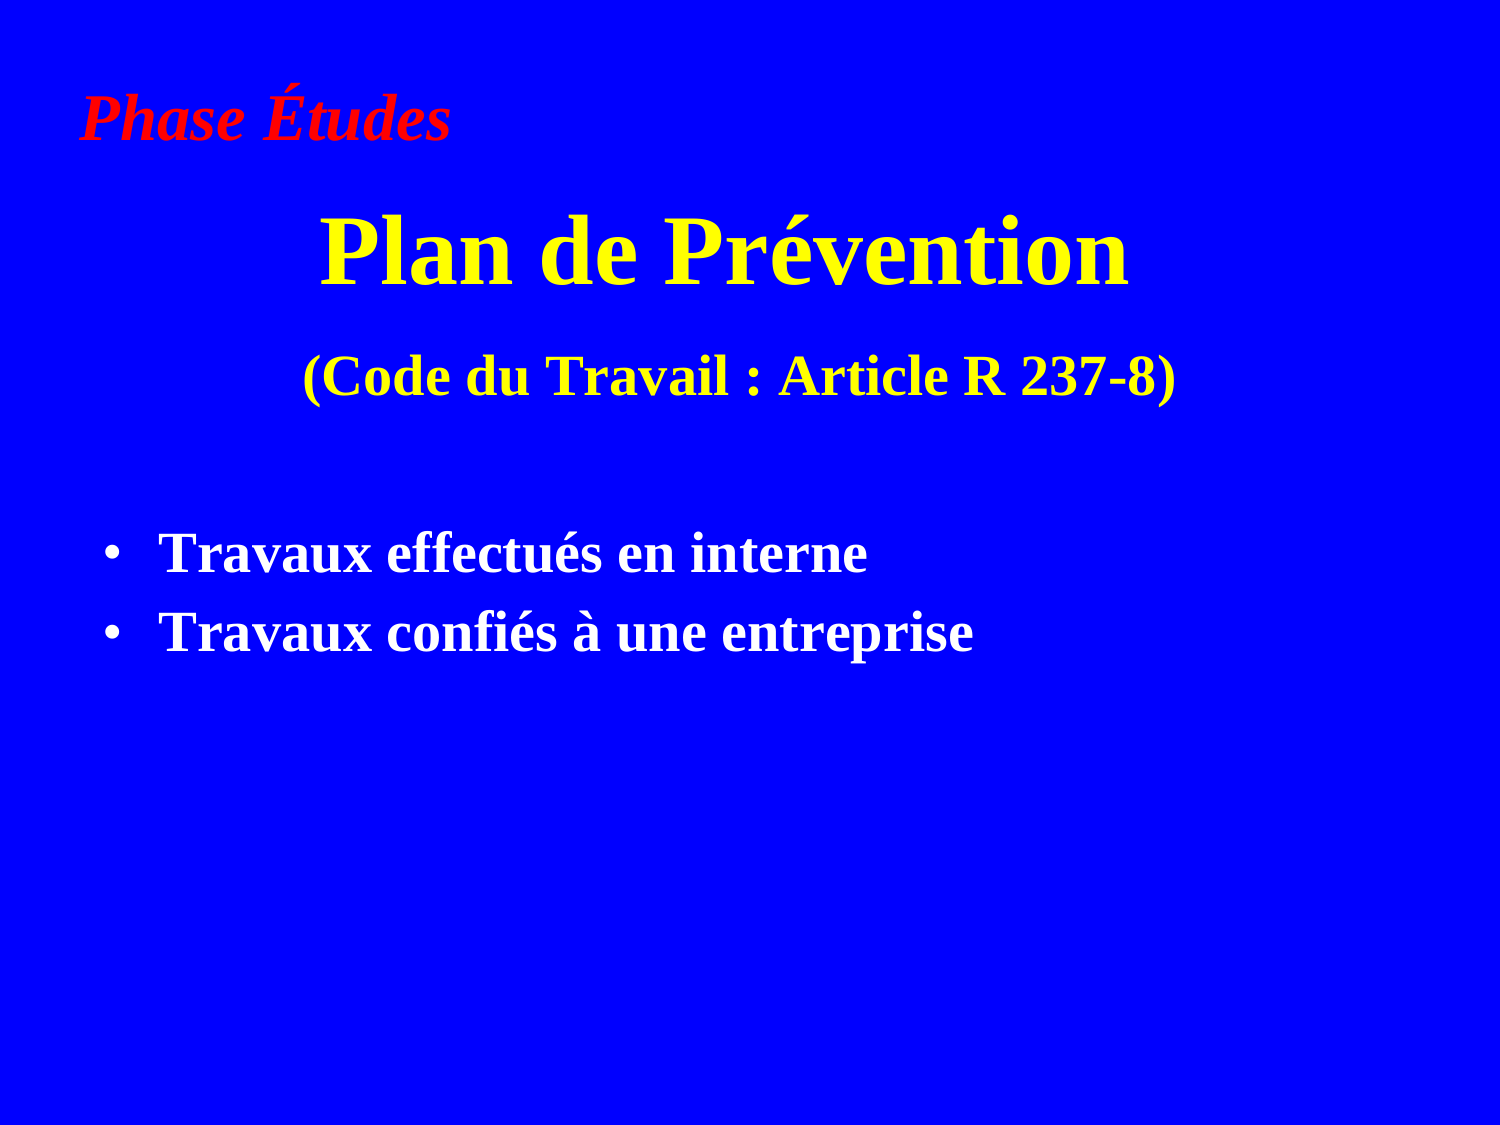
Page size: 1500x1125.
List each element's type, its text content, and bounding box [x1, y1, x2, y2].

text_box Phase Études [64, 66, 640, 162]
title Plan de Prévention (Code du Travail : Article R 237-8) [99, 178, 1375, 434]
list Travaux effectués en interne Travaux confiés à une entreprise [87, 512, 1363, 813]
